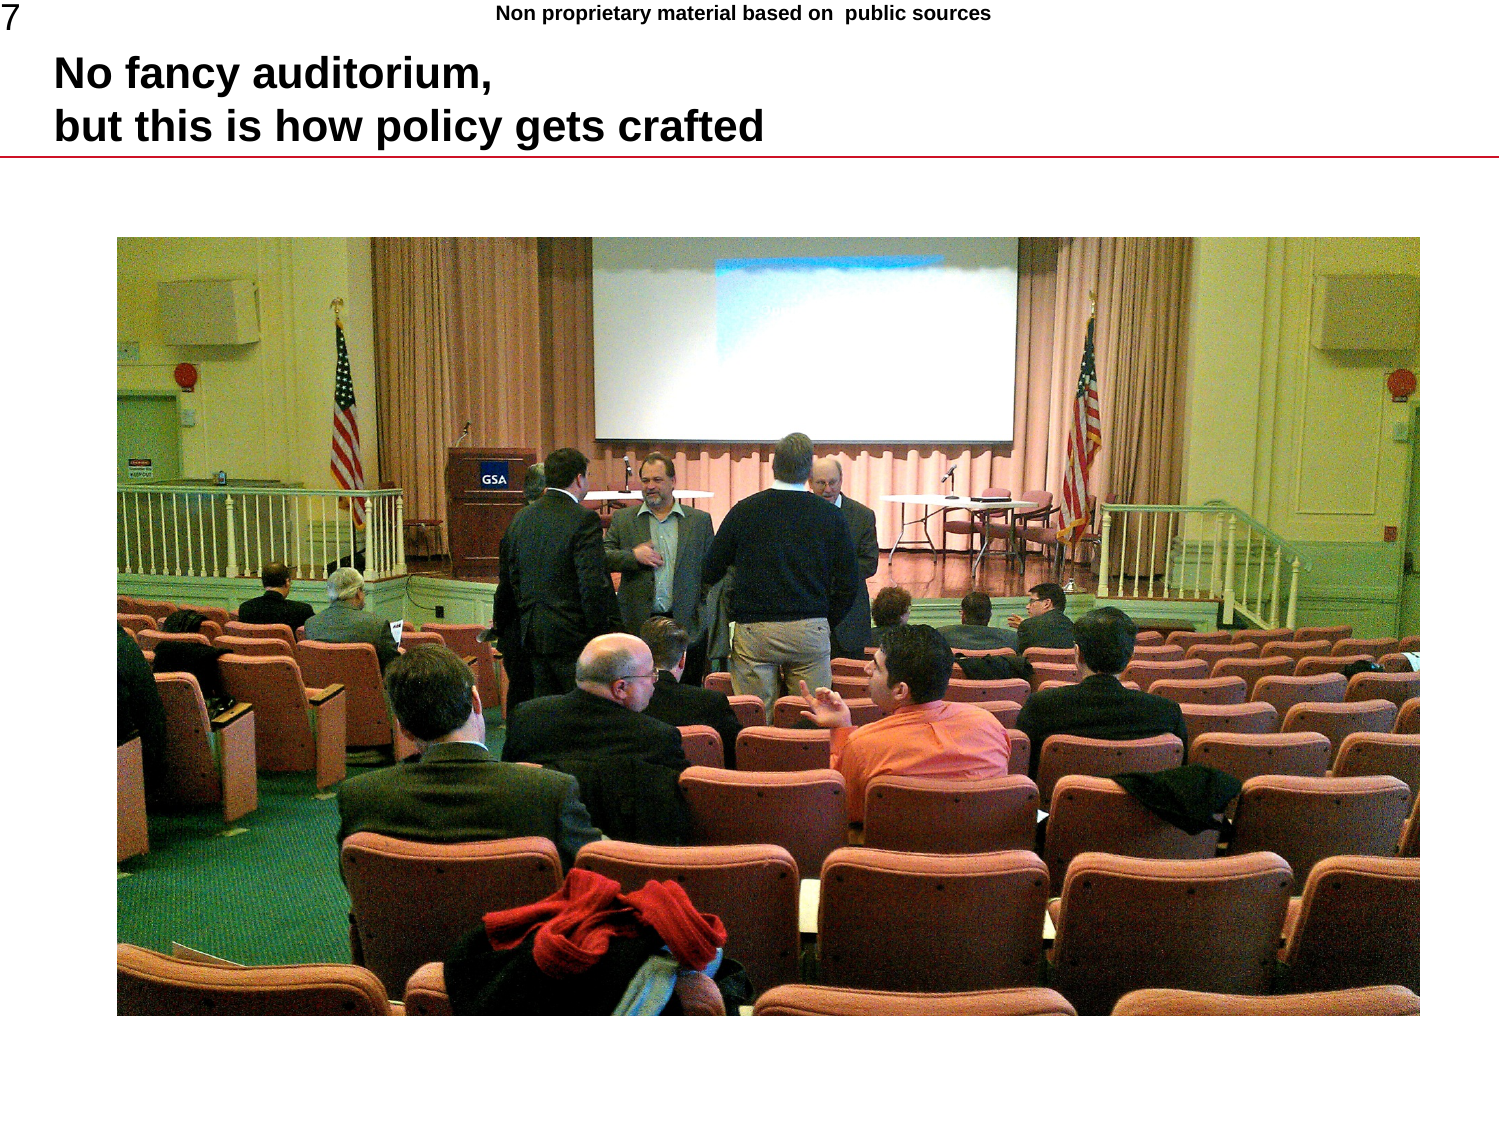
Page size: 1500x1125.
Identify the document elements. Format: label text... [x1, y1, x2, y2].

picture [117, 237, 1420, 1017]
title No fancy auditorium, but this is how policy gets crafted [38, 35, 1225, 158]
